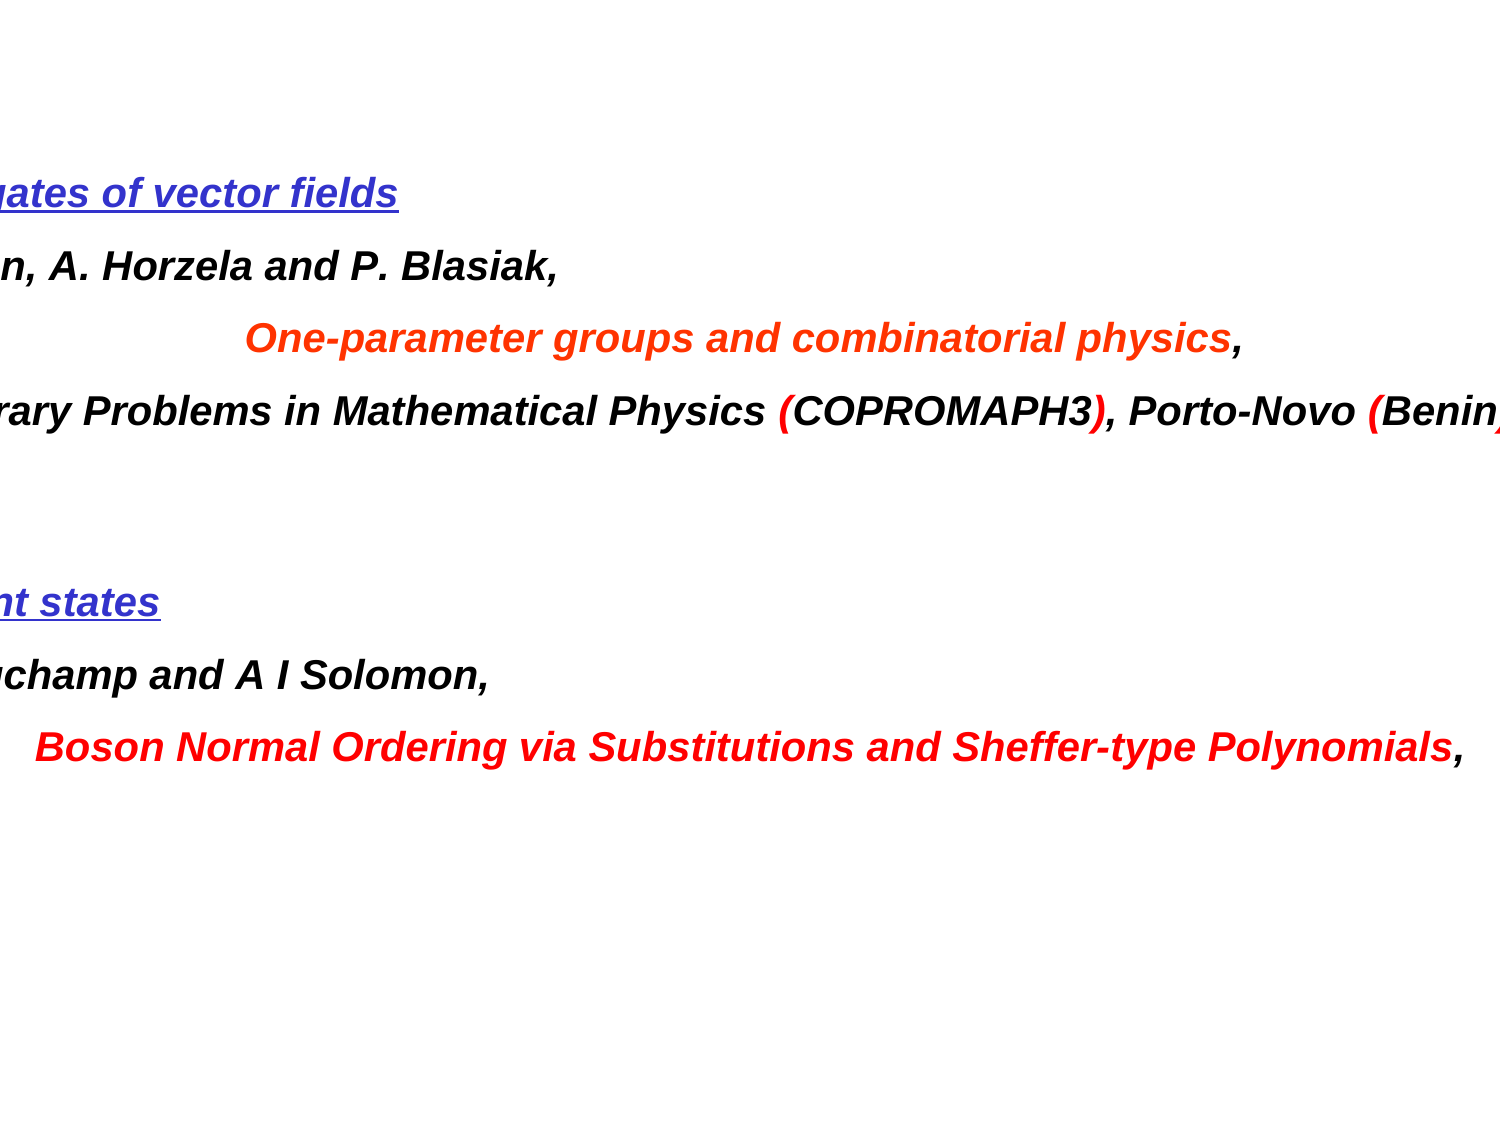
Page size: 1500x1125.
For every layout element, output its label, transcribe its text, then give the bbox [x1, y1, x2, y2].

text_box For these one-parameter groups and conjugates of vector fields G. H. E. Duchamp, K.A. Penson, A.I. Solomon, A. Horzela and P. Blasiak, One-parameter groups and combinatorial physics, Third International Workshop on Contemporary Problems in Mathematical Physics (COPROMAPH3), Porto-Novo (Benin), November 2003. arXiv : quant-ph/0401126. For the Sheffer-type sequences and coherent states P Blasiak, A Horzela , K A Penson, G H E Duchamp and A I Solomon, Boson Normal Ordering via Substitutions and Sheffer-type Polynomials, (Published in Physics Letters A) [0, 162, 1500, 851]
